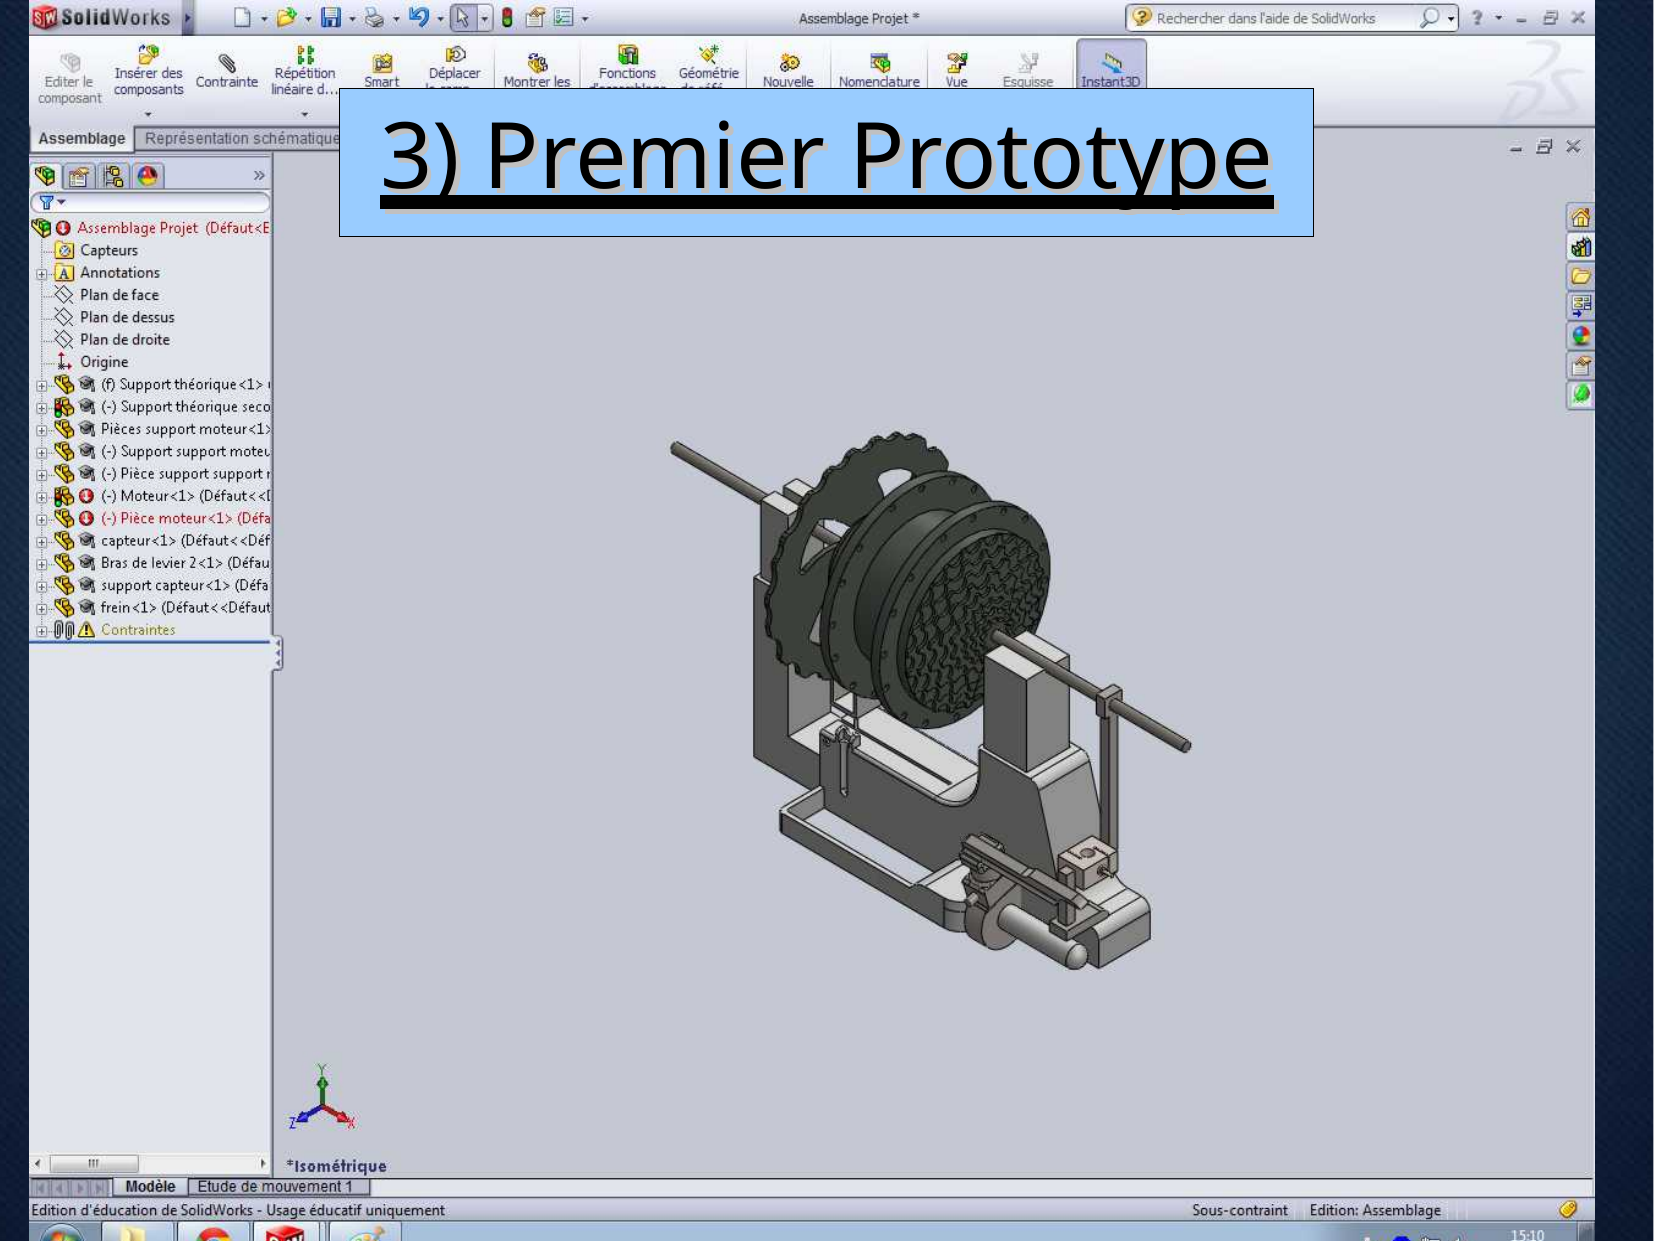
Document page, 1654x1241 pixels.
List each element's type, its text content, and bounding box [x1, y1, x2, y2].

title 3) Premier Prototype [82, 49, 1571, 257]
picture [0, 0, 1654, 1241]
